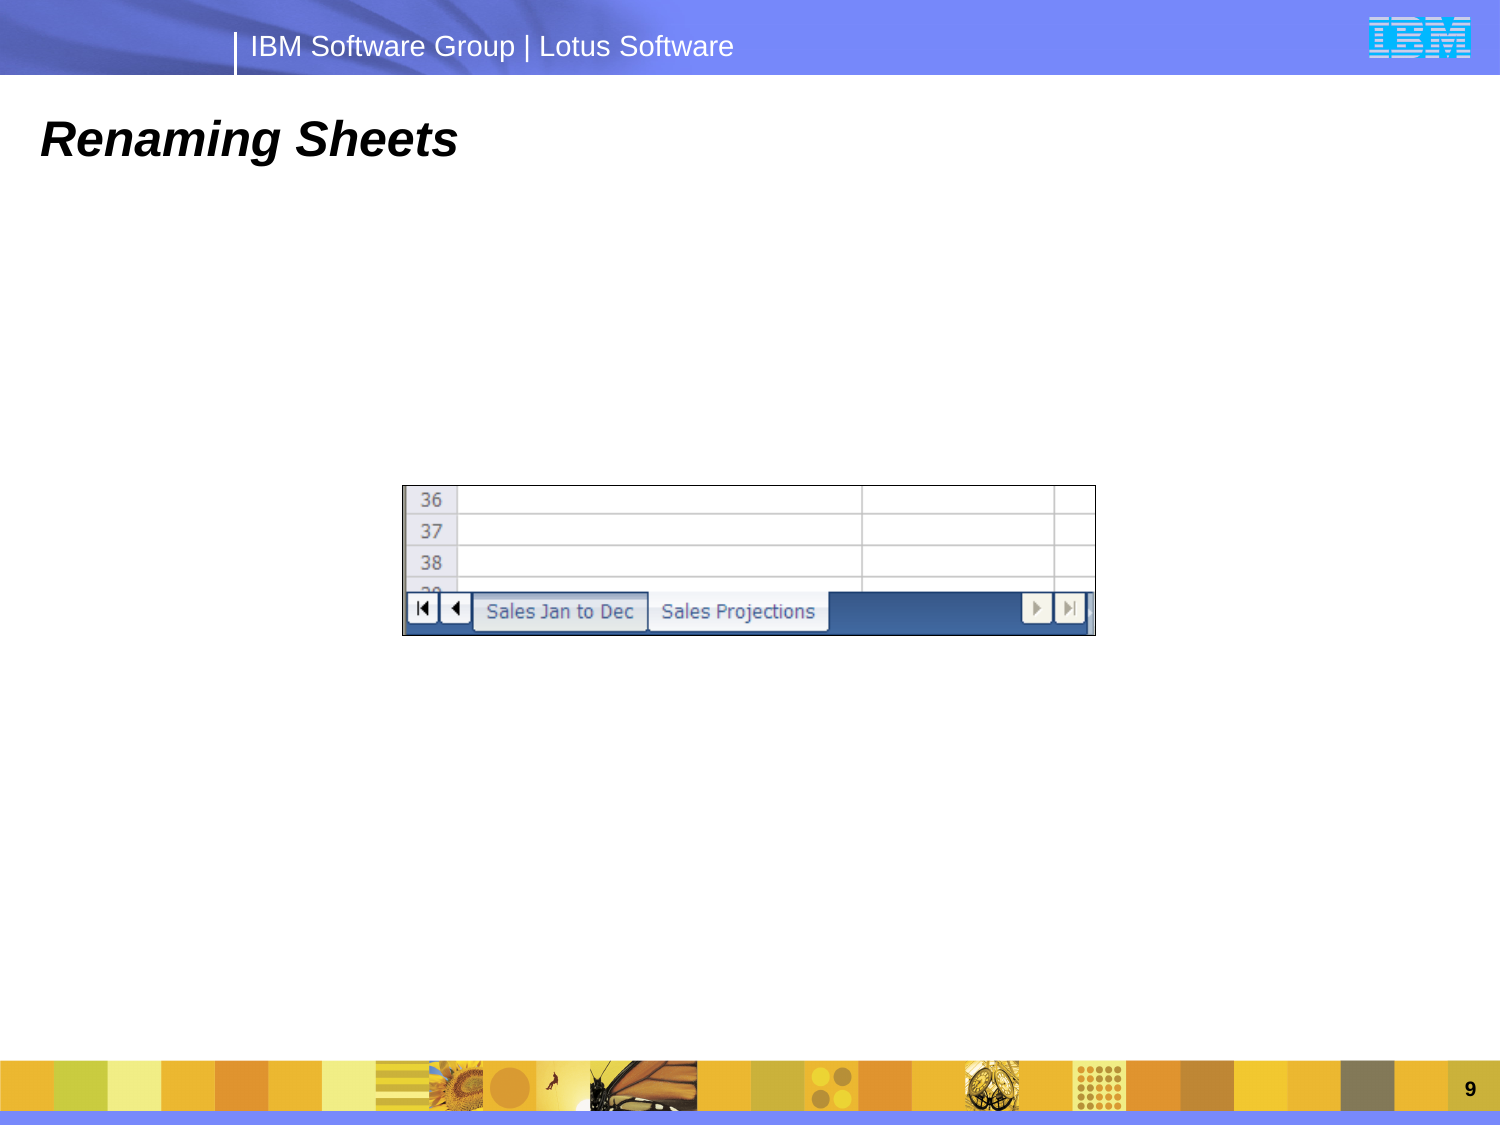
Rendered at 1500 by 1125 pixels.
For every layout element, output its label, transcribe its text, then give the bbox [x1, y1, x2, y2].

title Renaming Sheets [25, 106, 1378, 189]
picture [402, 485, 1096, 636]
picture [0, 1060, 1500, 1111]
picture [0, 0, 1500, 75]
